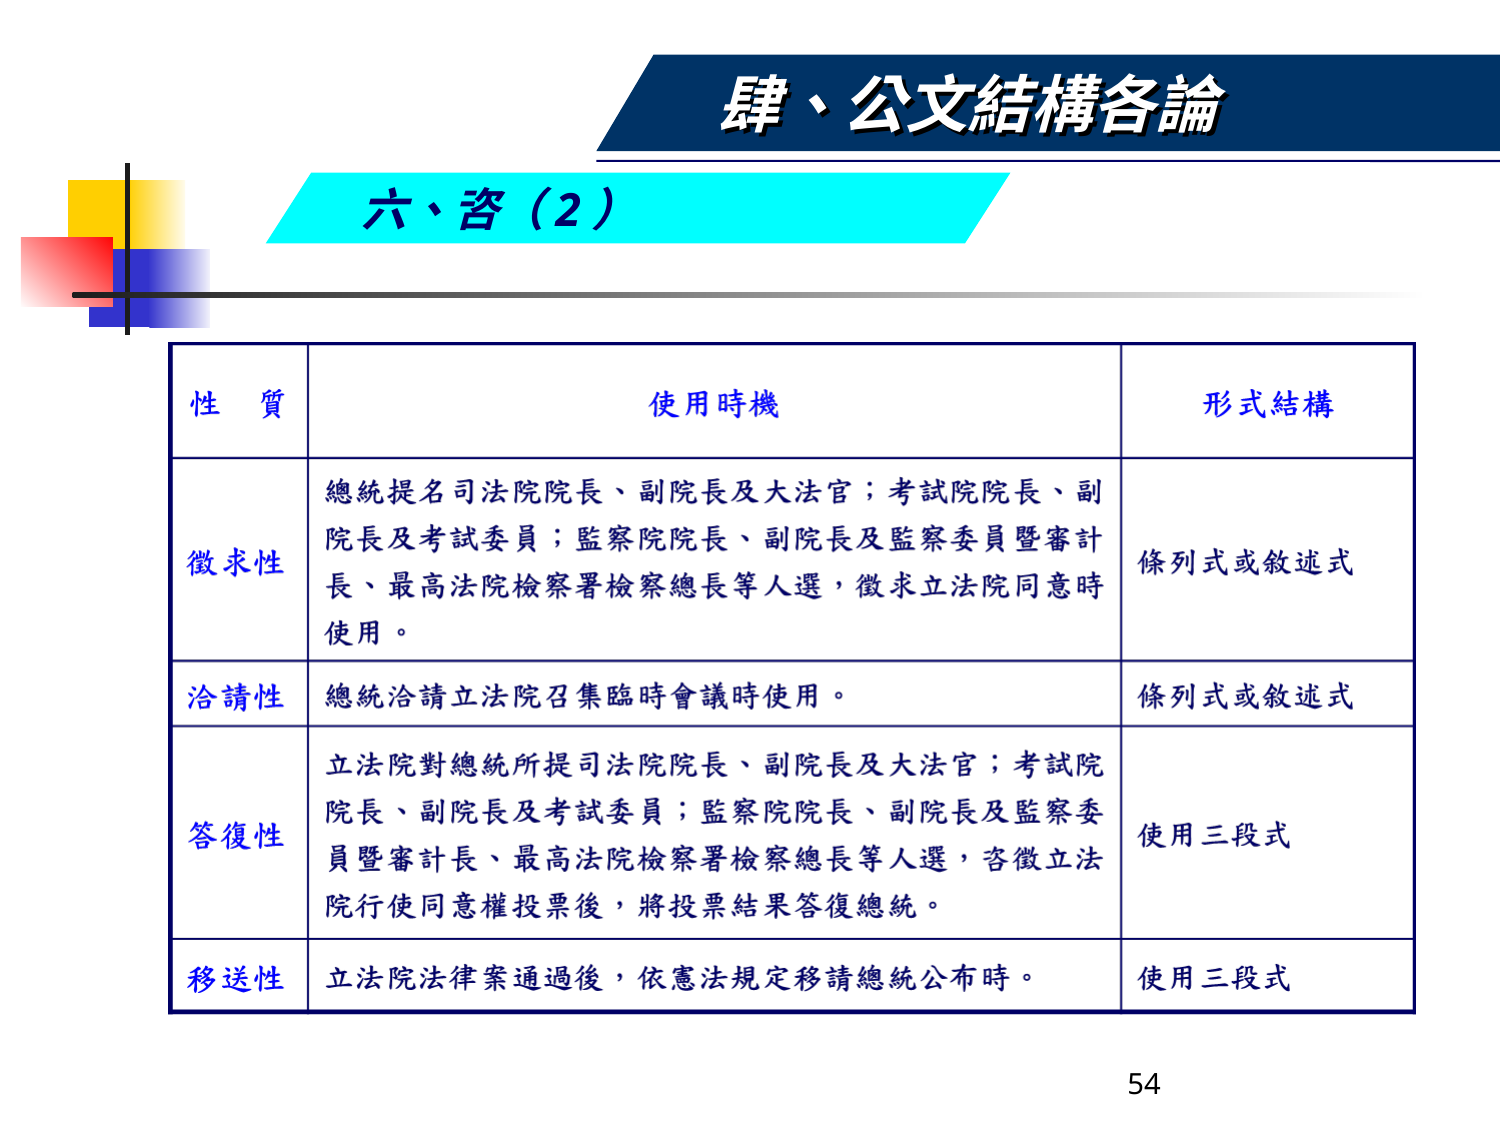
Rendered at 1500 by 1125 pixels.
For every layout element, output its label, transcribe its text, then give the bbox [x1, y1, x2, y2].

picture [165, 342, 1416, 1017]
text_box 六、咨（2） [265, 172, 1011, 244]
text_box 肆、公文結構各論 [596, 54, 1500, 152]
text_box <編號> [1112, 1037, 1426, 1113]
